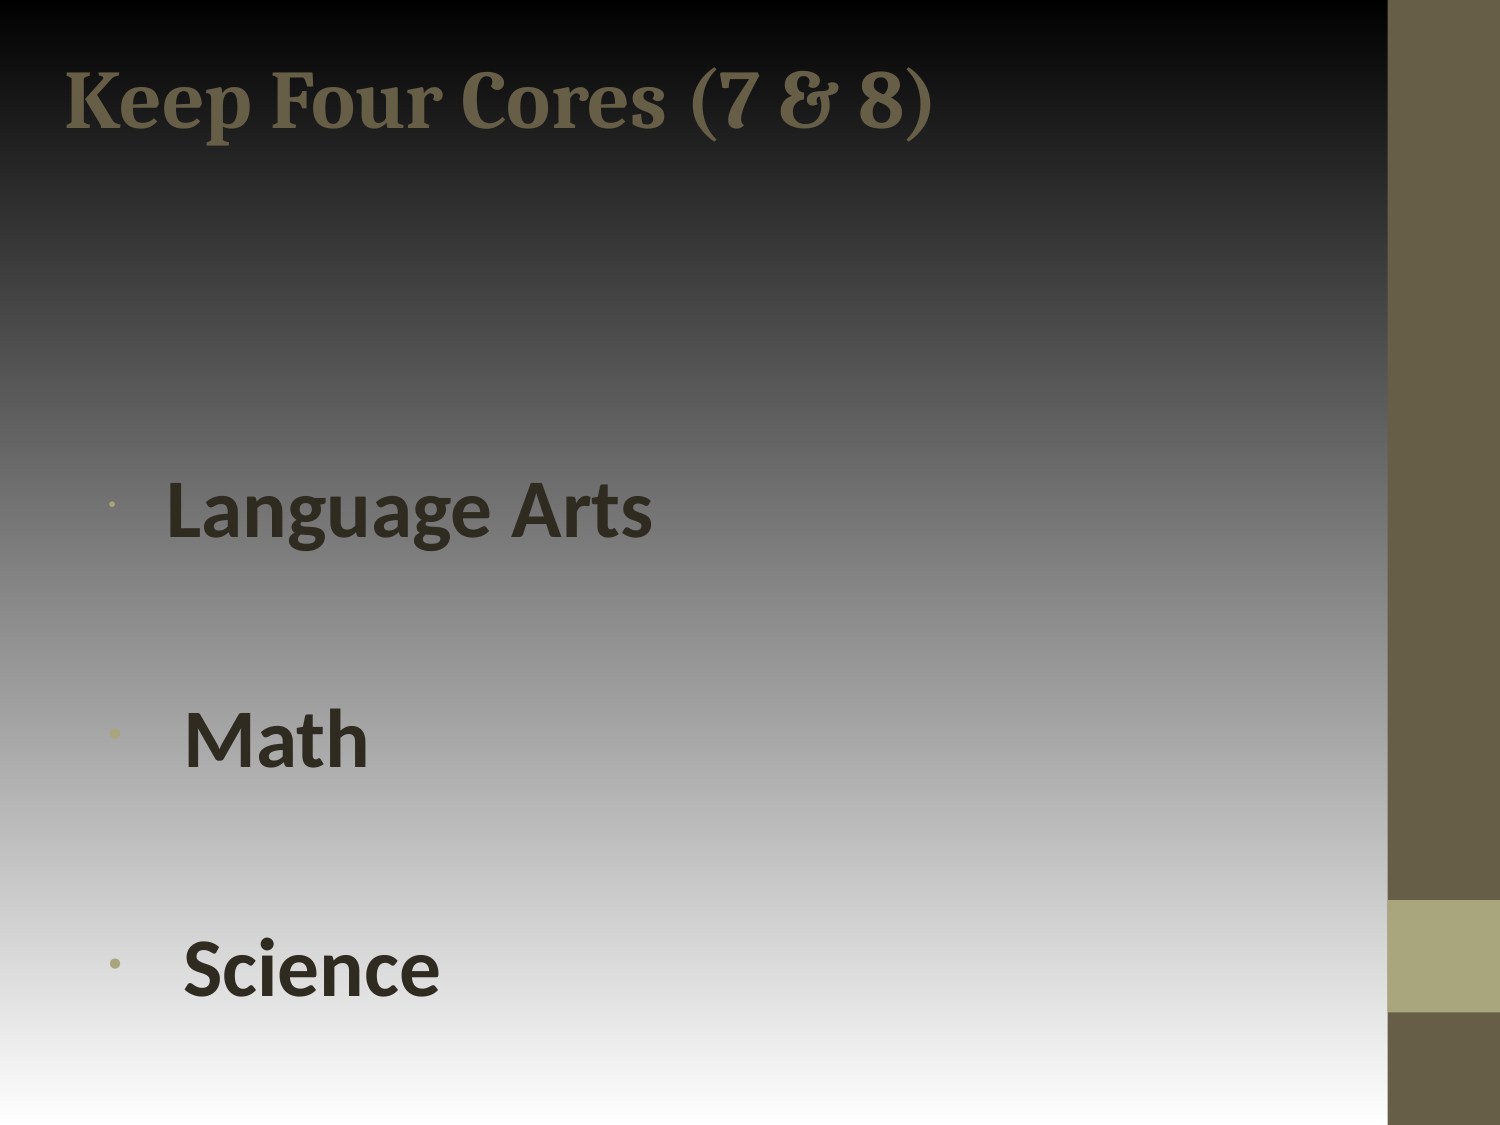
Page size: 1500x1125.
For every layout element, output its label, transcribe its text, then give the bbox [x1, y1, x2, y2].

list Language Arts Math Science Social Studies / History [75, 262, 1325, 1050]
title Keep Four Cores (7 & 8) [49, 37, 1450, 188]
